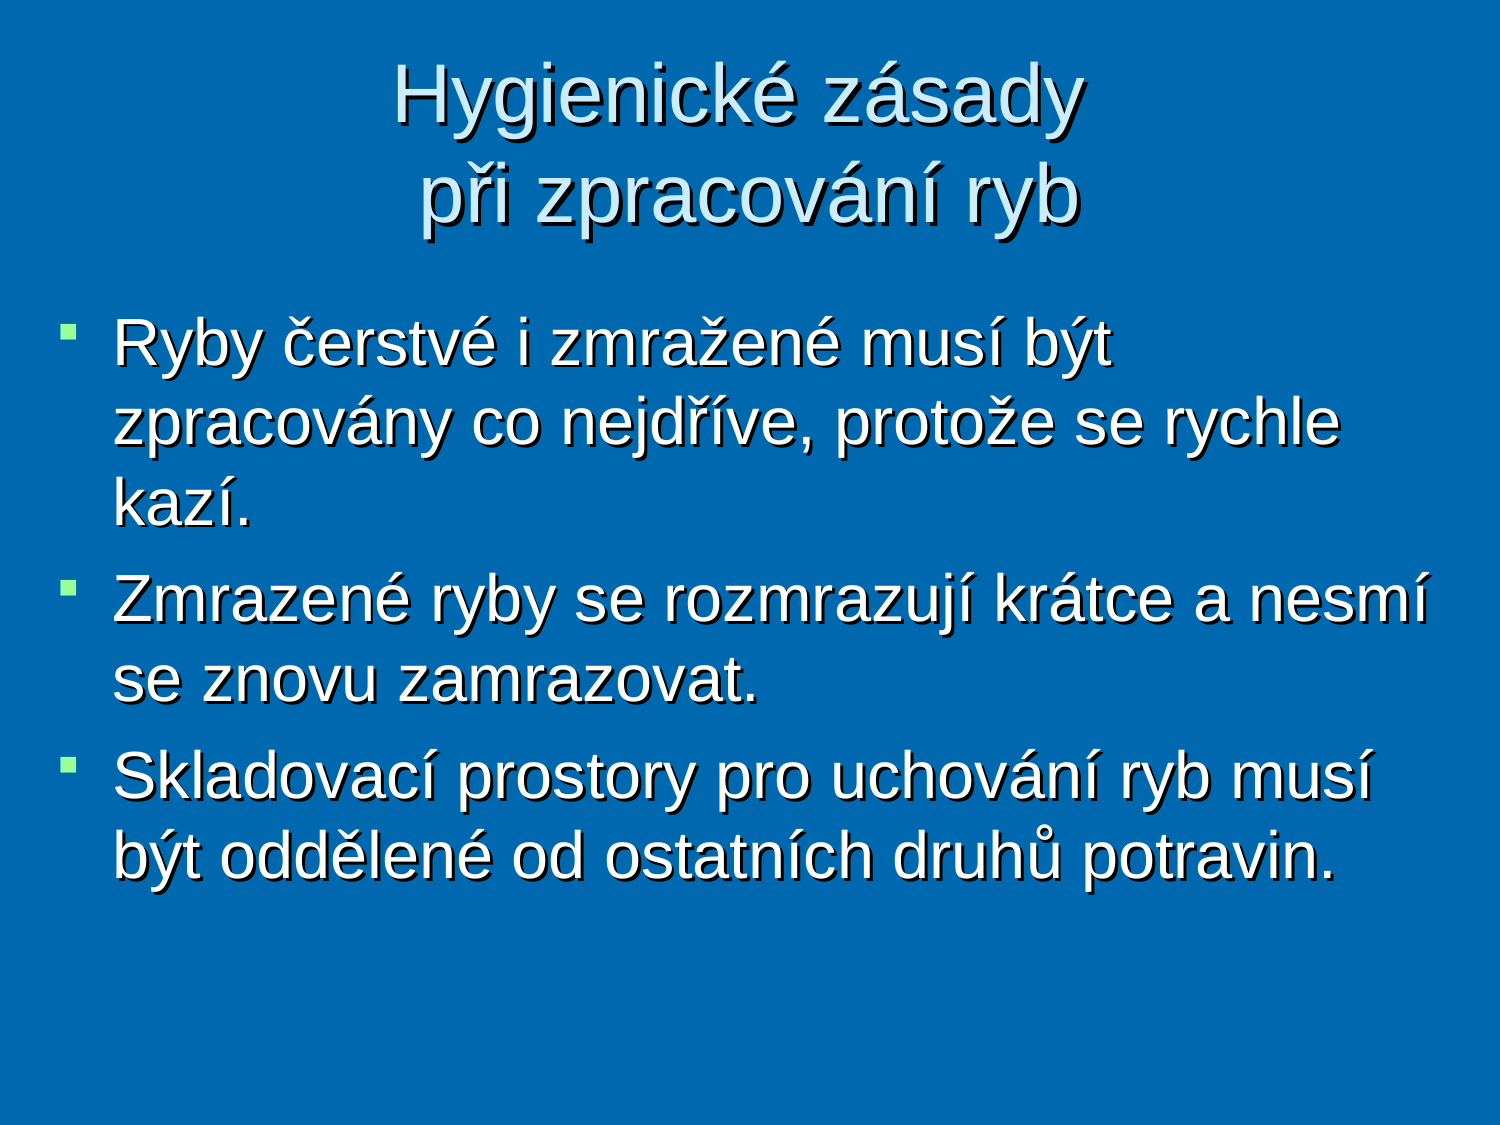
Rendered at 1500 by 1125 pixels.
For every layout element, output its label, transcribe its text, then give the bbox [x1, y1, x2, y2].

list Ryby čerstvé i zmražené musí být zpracovány co nejdříve, protože se rychle kazí. Zmrazené ryby se rozmrazují krátce a nesmí se znovu zamrazovat. Skladovací prostory pro uchování ryb musí být oddělené od ostatních druhů potravin. [41, 290, 1447, 1034]
title Hygienické zásady při zpracování ryb [75, 31, 1426, 247]
